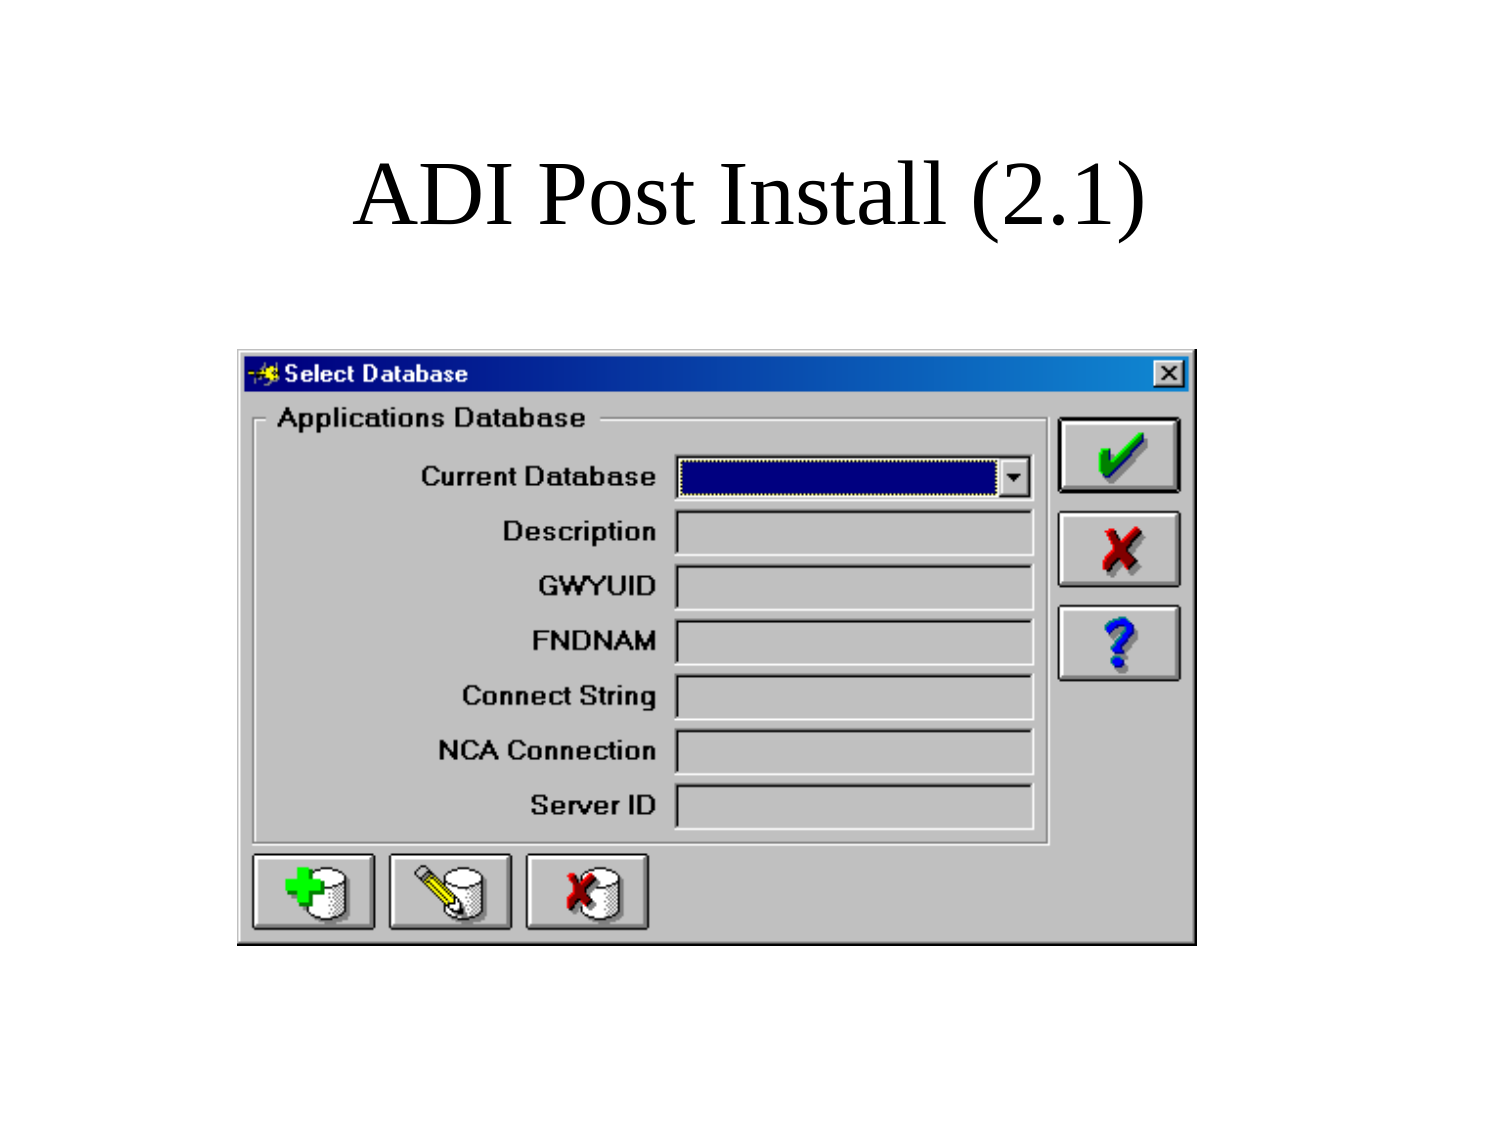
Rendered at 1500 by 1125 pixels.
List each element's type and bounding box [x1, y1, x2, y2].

picture [237, 349, 1197, 946]
